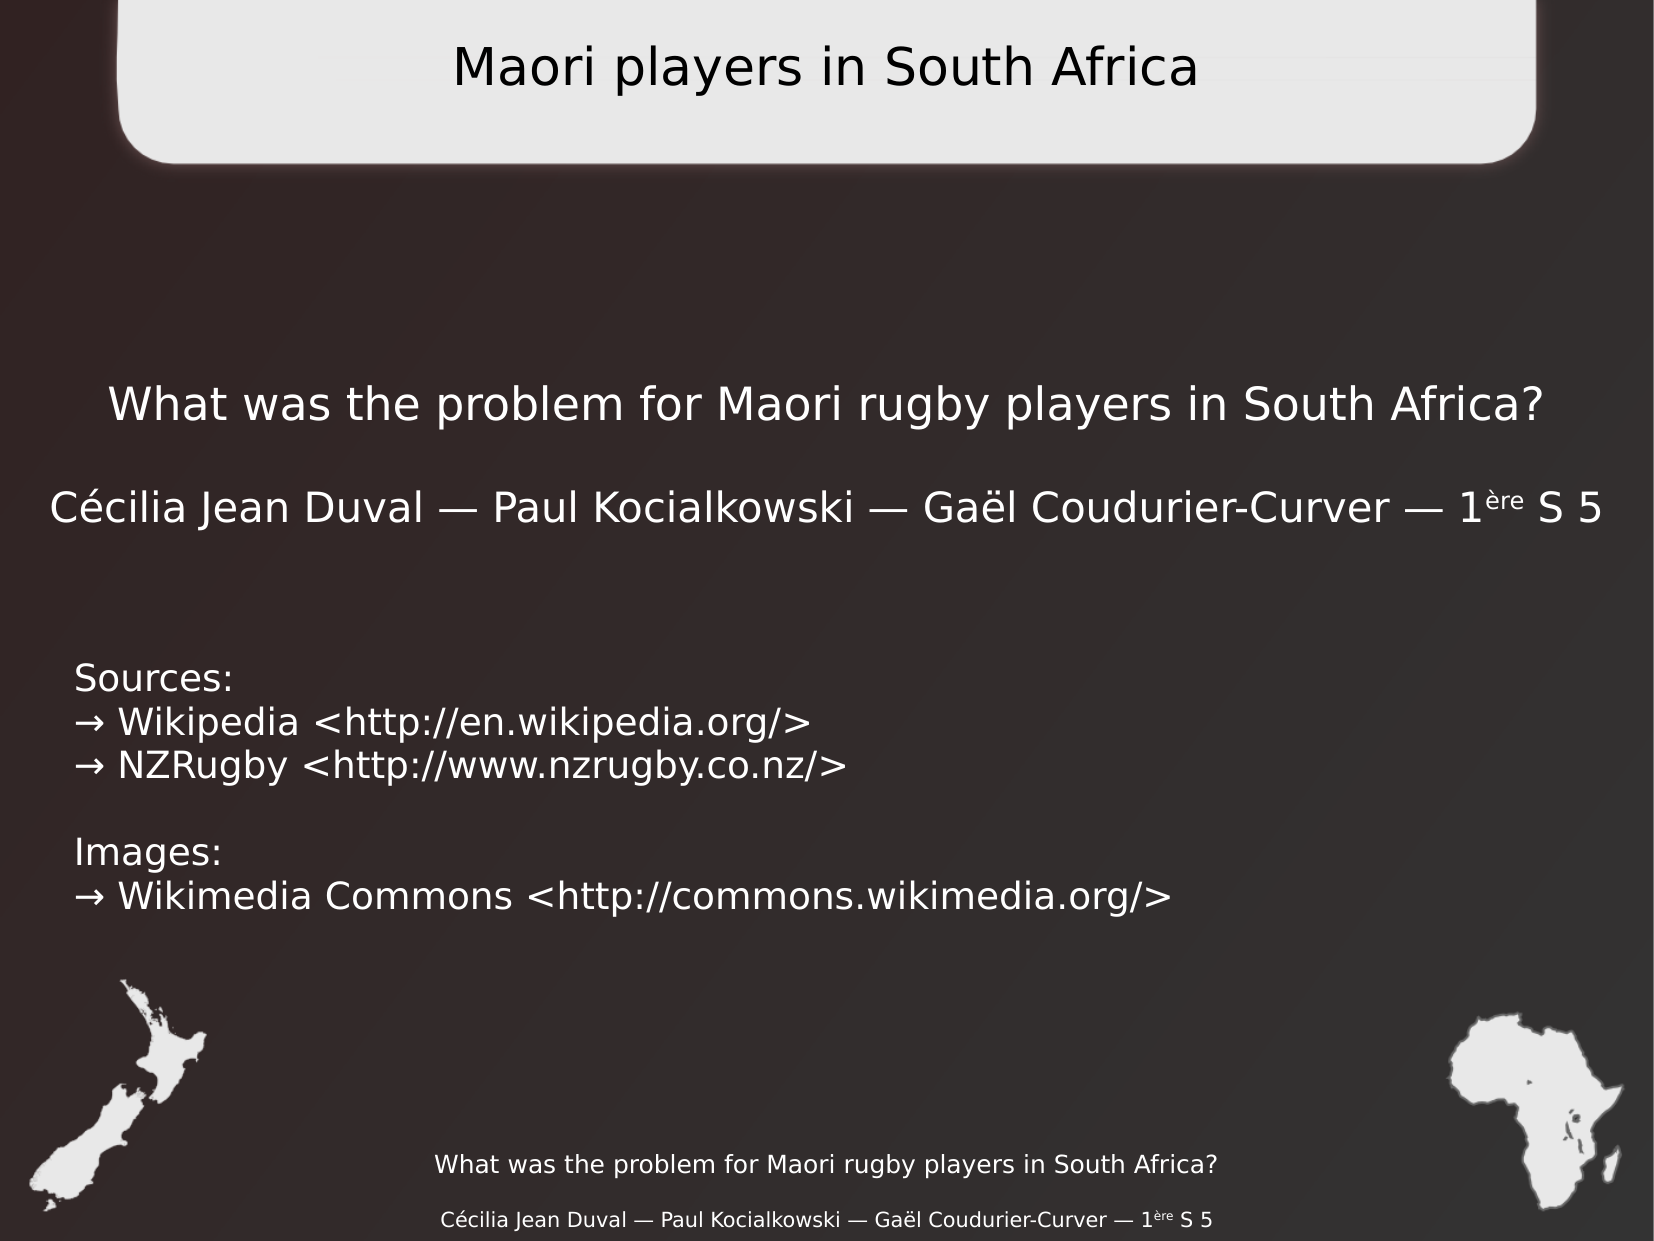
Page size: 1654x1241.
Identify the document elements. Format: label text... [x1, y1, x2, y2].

text_box Maori players in South Africa [147, 29, 1506, 105]
picture [0, 0, 1654, 1241]
text_box What was the problem for Maori rugby players in South Africa? Cécilia Jean Duval — Paul Kocialkowski — Gaël Coudurier-Curver — 1ère S 5 [29, 370, 1625, 541]
text_box What was the problem for Maori rugby players in South Africa? Cécilia Jean Duval — Paul Kocialkowski — Gaël Coudurier-Curver — 1ère S 5 [147, 1142, 1506, 1241]
text_box Sources: → Wikipedia <http://en.wikipedia.org/> → NZRugby <http://www.nzrugby.co.nz/> Images: → Wikimedia Commons <http://commons.wikimedia.org/> [59, 649, 1595, 926]
